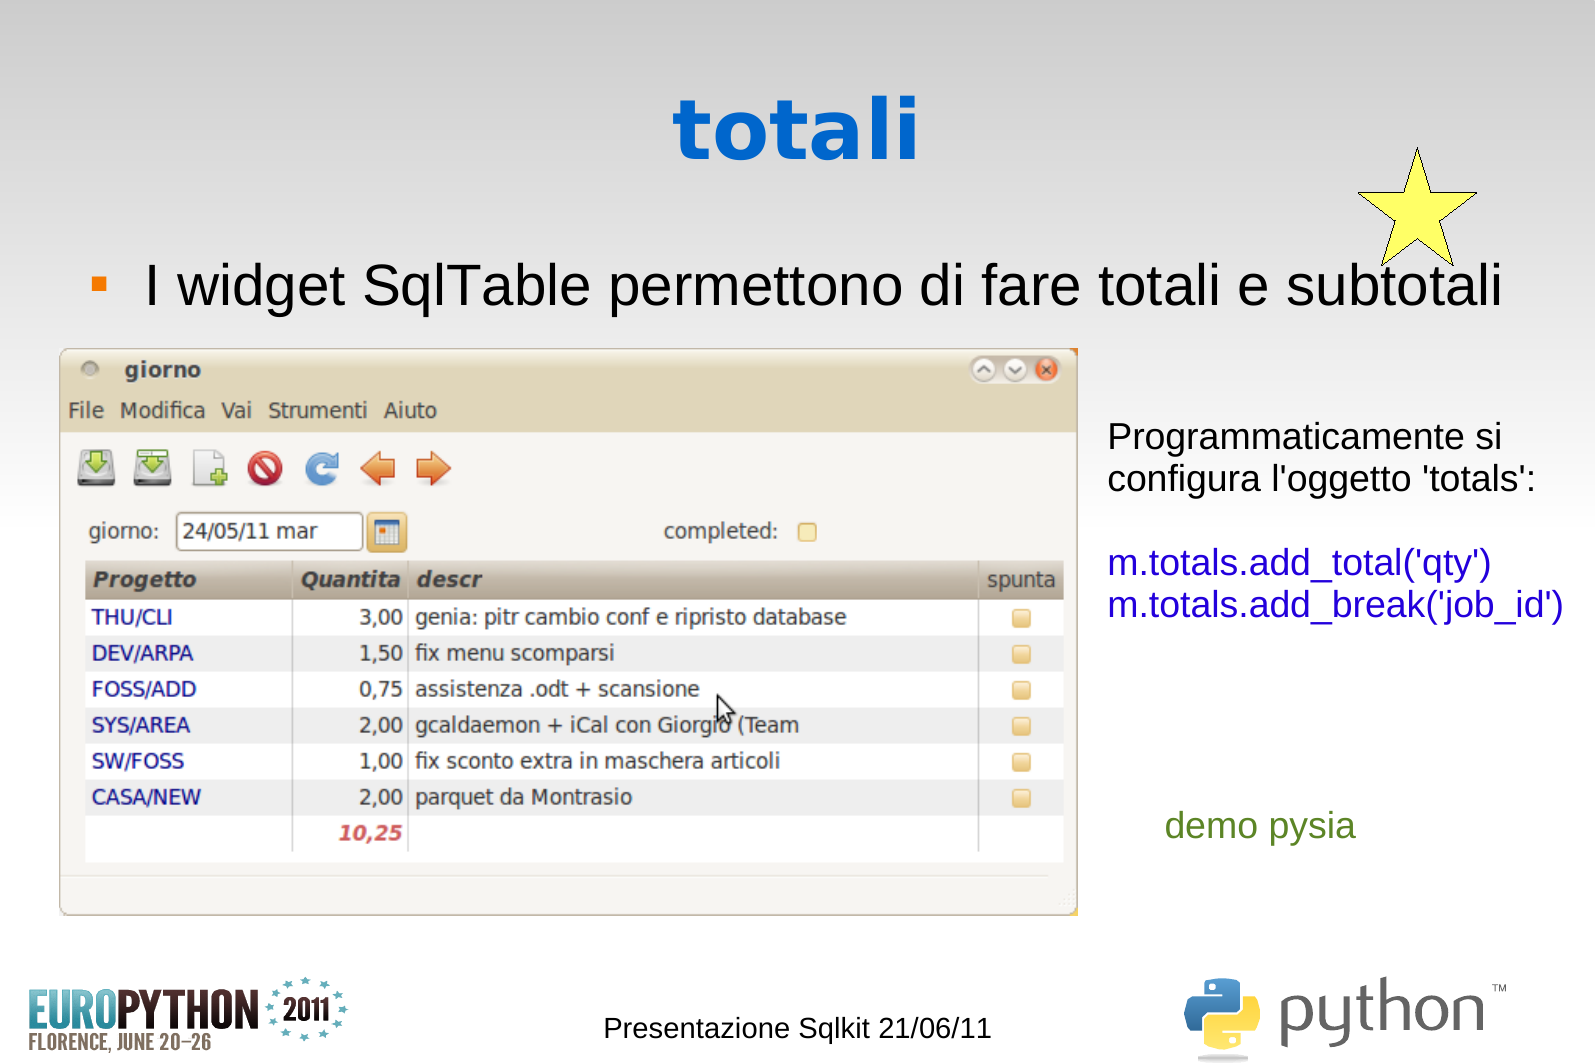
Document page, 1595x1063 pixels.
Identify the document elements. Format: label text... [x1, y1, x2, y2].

picture [29, 974, 355, 1058]
list I widget SqlTable permettono di fare totali e subtotali [74, 253, 1510, 940]
text_box Programmaticamente si configura l'oggetto 'totals': m.totals.add_total('qty') m.totals.add_break('job_id') [1092, 407, 1595, 633]
text_box [1358, 147, 1477, 266]
text_box demo pysia [1149, 797, 1371, 855]
picture [59, 348, 1078, 916]
title totali [79, 49, 1515, 213]
